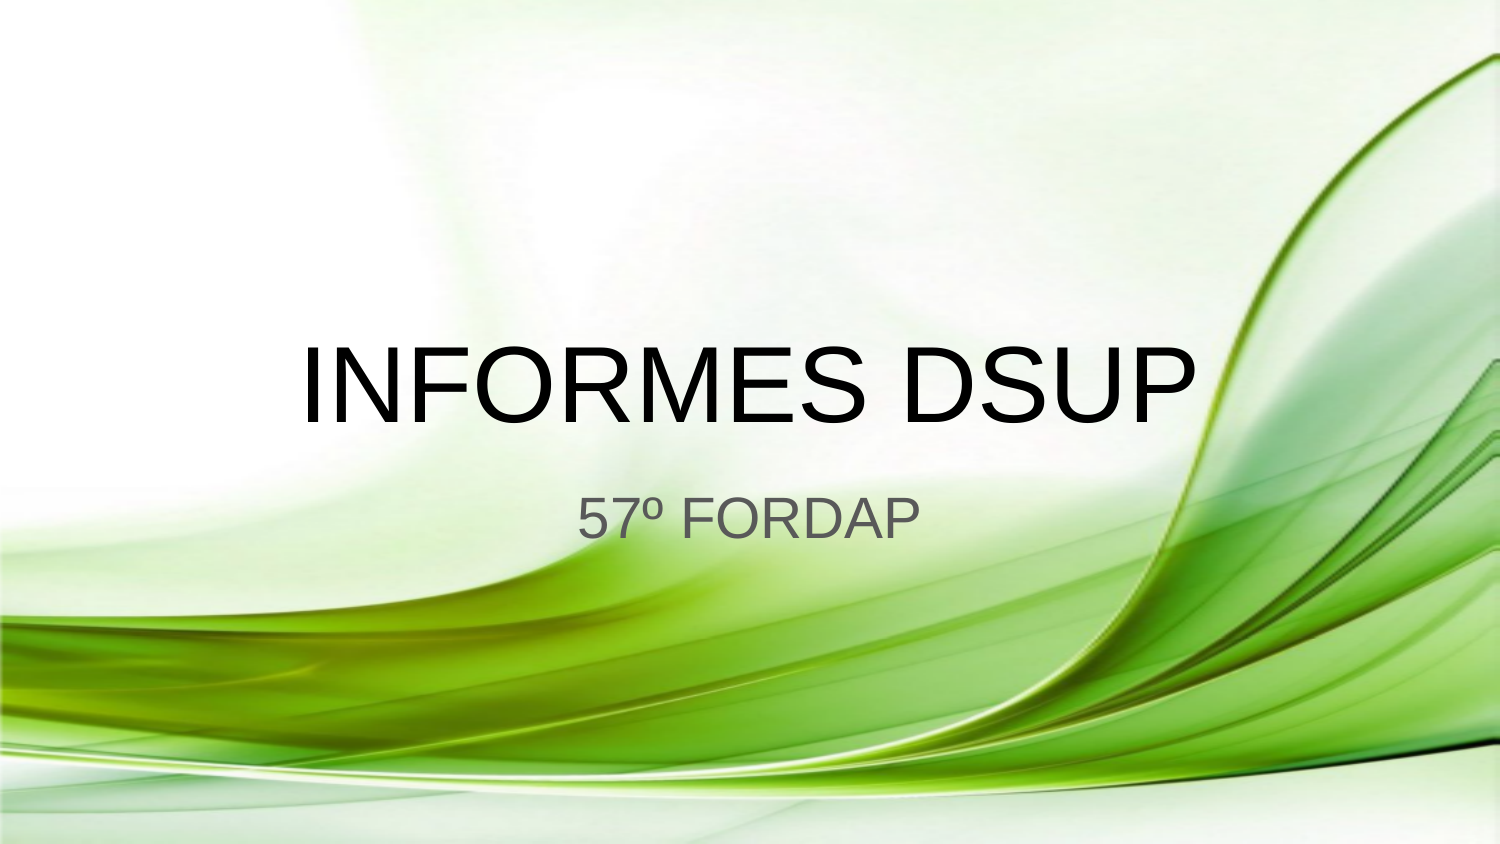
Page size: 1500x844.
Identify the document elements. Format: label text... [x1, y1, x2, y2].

text_box 57º FORDAP [51, 464, 1449, 595]
text_box INFORMES DSUP [51, 122, 1449, 459]
picture [0, 0, 1500, 844]
